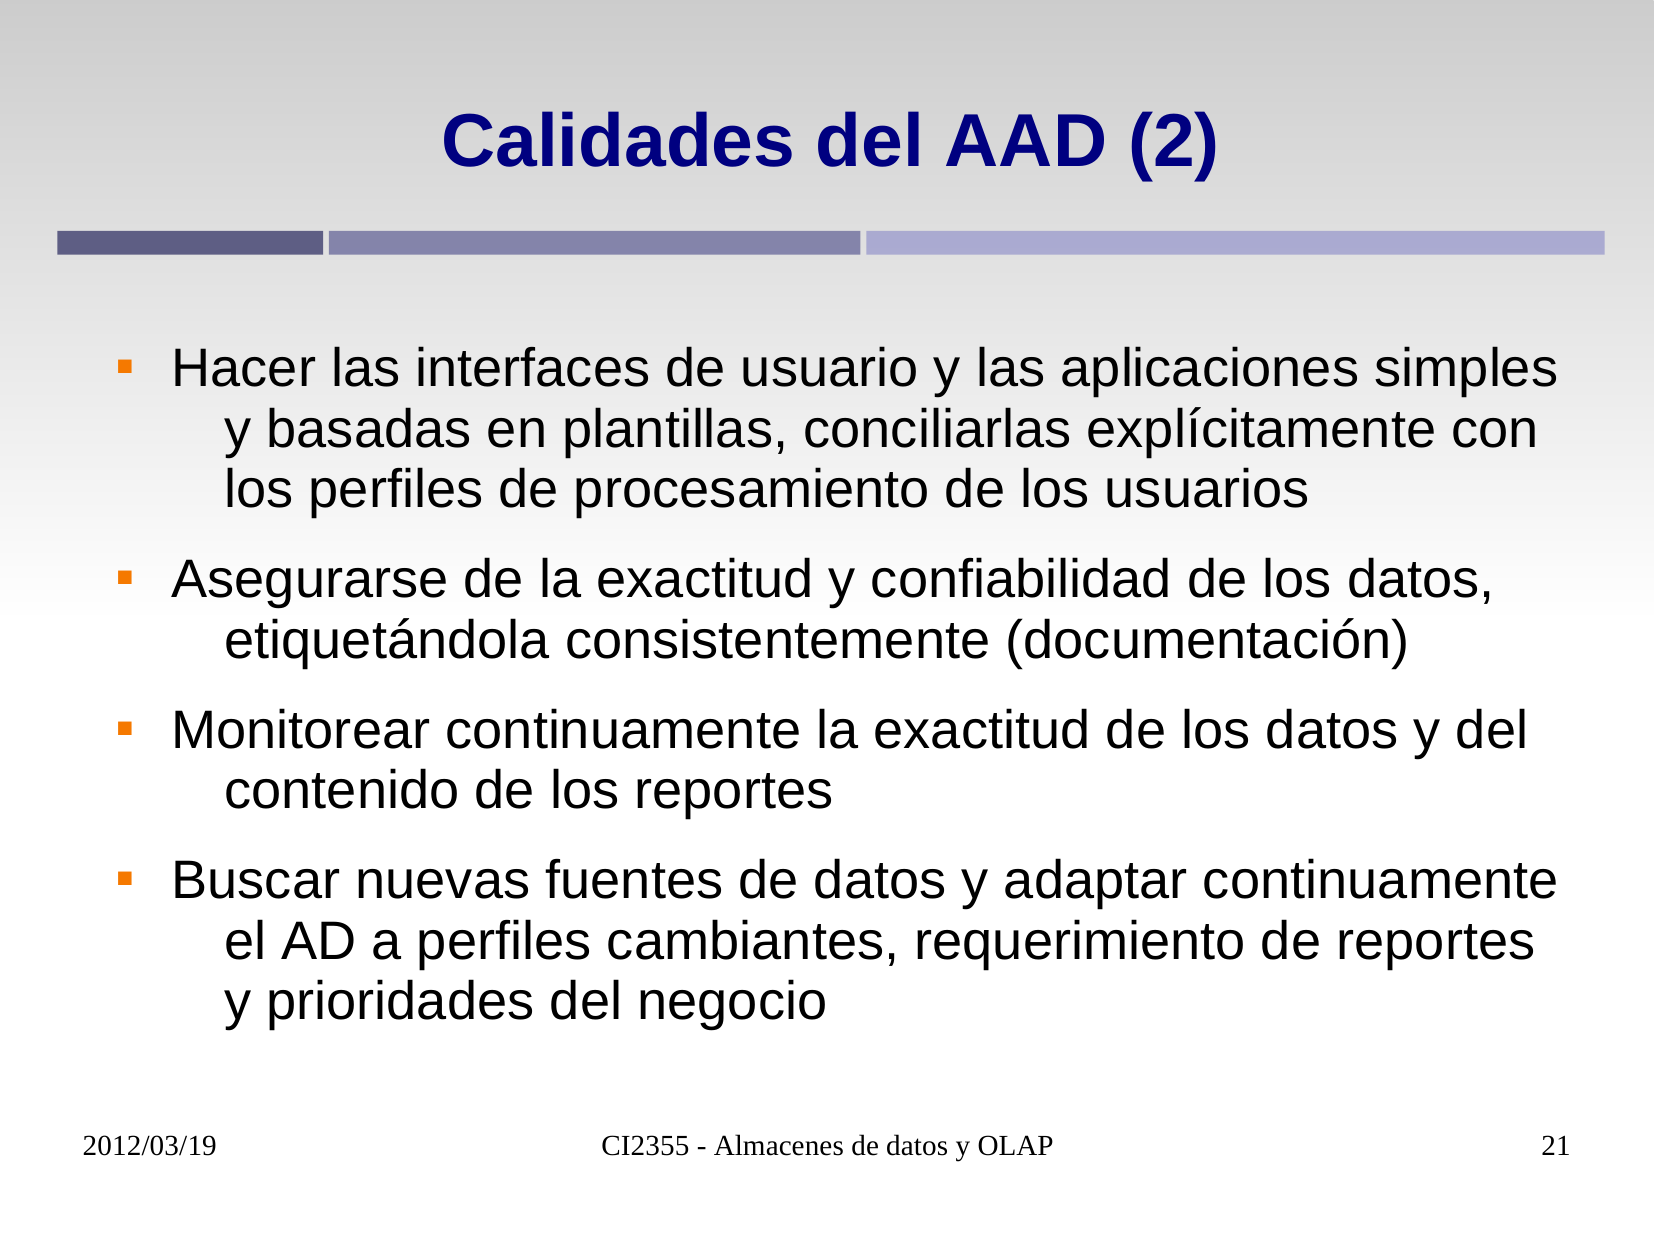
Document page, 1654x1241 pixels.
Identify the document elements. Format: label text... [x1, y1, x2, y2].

title Calidades del AAD (2) [86, 55, 1576, 226]
list Hacer las interfaces de usuario y las aplicaciones simples y basadas en plantillas, conciliarlas explícitamente con los perfiles de procesamiento de los usuarios Asegurarse de la exactitud y confiabilidad de los datos, etiquetándola consistentemente (documentación) Monitorear continuamente la exactitud de los datos y del contenido de los reportes Buscar nuevas fuentes de datos y adaptar continuamente el AD a perfiles cambiantes, requerimiento de reportes y prioridades del negocio [82, 337, 1571, 1109]
